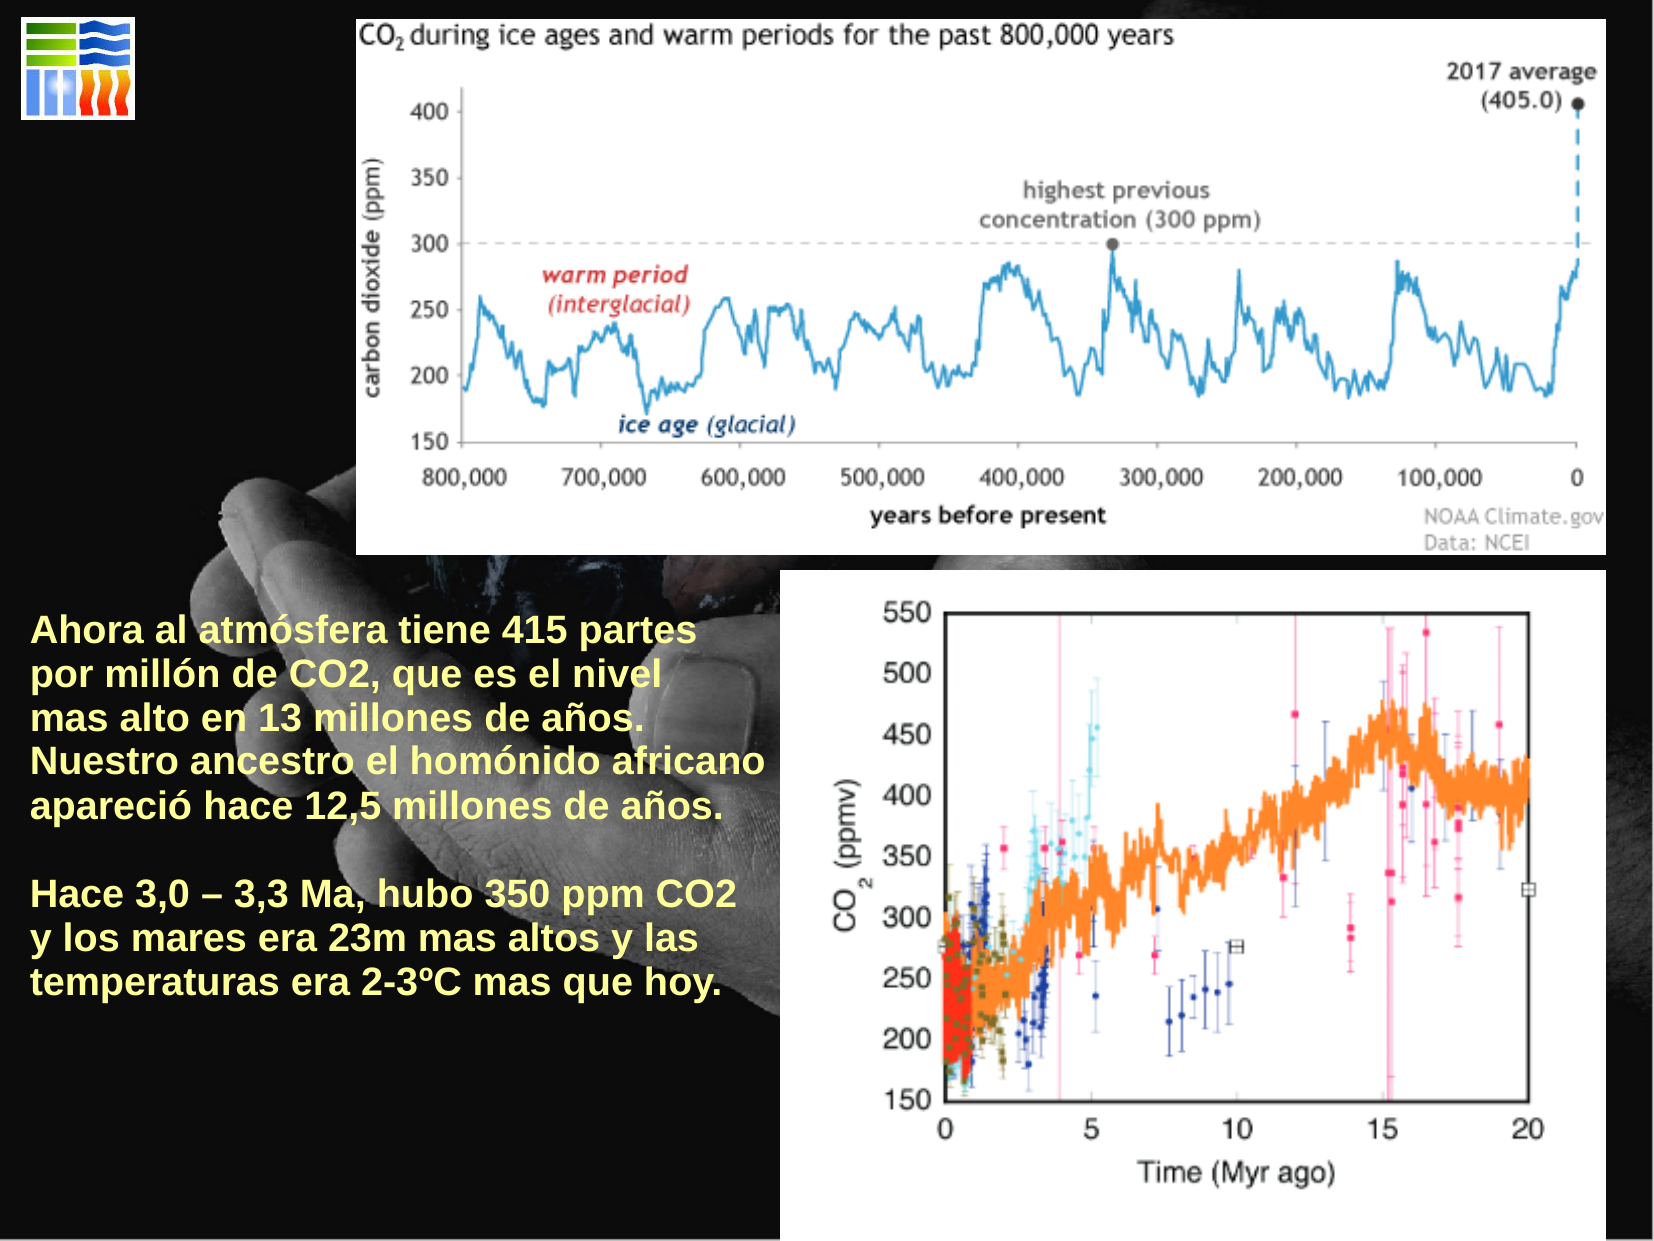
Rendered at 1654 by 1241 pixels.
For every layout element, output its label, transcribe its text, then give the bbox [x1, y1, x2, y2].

text_box Ahora al atmósfera tiene 415 partes por millón de CO2, que es el nivel mas alto en 13 millones de años. Nuestro ancestro el homónido africano apareció hace 12,5 millones de años. Hace 3,0 – 3,3 Ma, hubo 350 ppm CO2 y los mares era 23m mas altos y las temperaturas era 2-3ºC mas que hoy. [15, 600, 780, 1191]
picture [0, 0, 1654, 1241]
